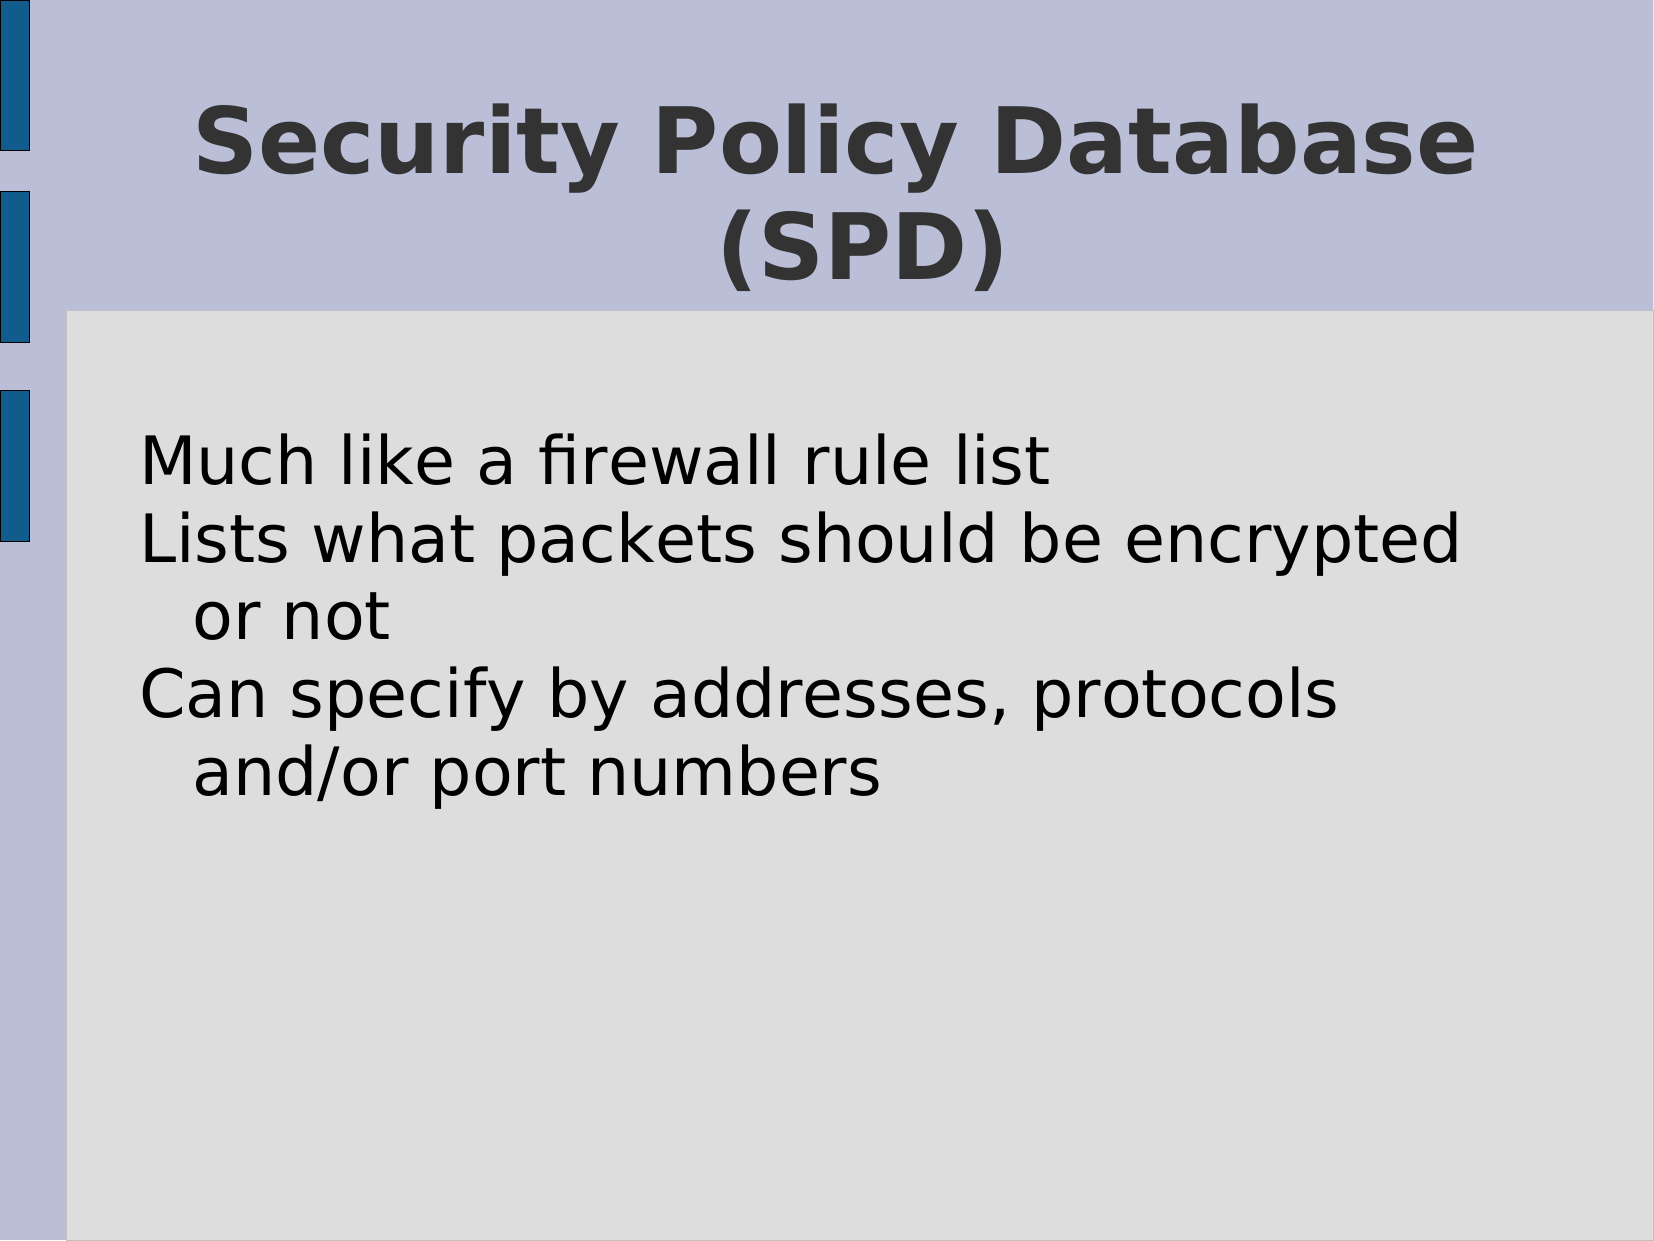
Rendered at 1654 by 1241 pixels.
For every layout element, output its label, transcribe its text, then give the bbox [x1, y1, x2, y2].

list Much like a firewall rule list Lists what packets should be encrypted or not Can specify by addresses, protocols and/or port numbers [121, 344, 1534, 1127]
title Security Policy Database (SPD) [121, 87, 1534, 302]
